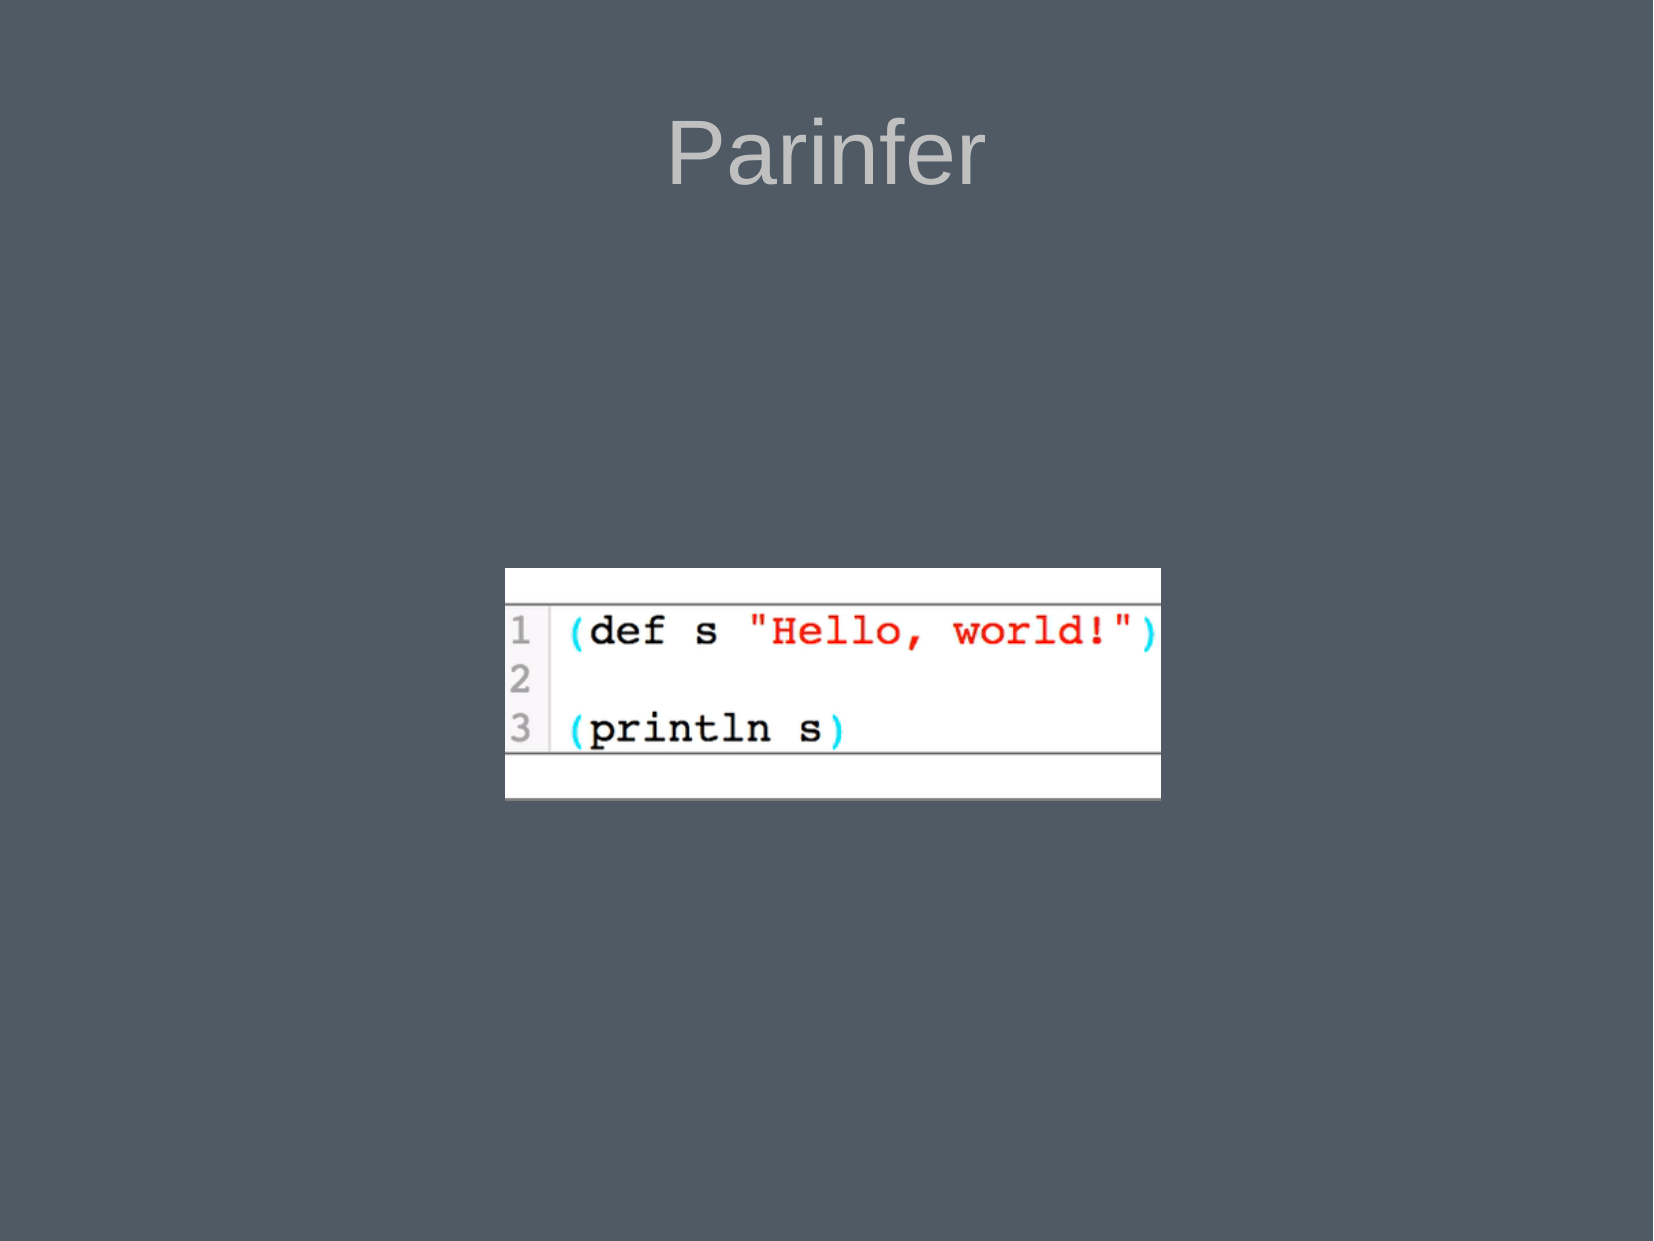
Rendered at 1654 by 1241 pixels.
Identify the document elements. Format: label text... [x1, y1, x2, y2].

title Parinfer [82, 49, 1571, 257]
picture [505, 568, 1161, 801]
